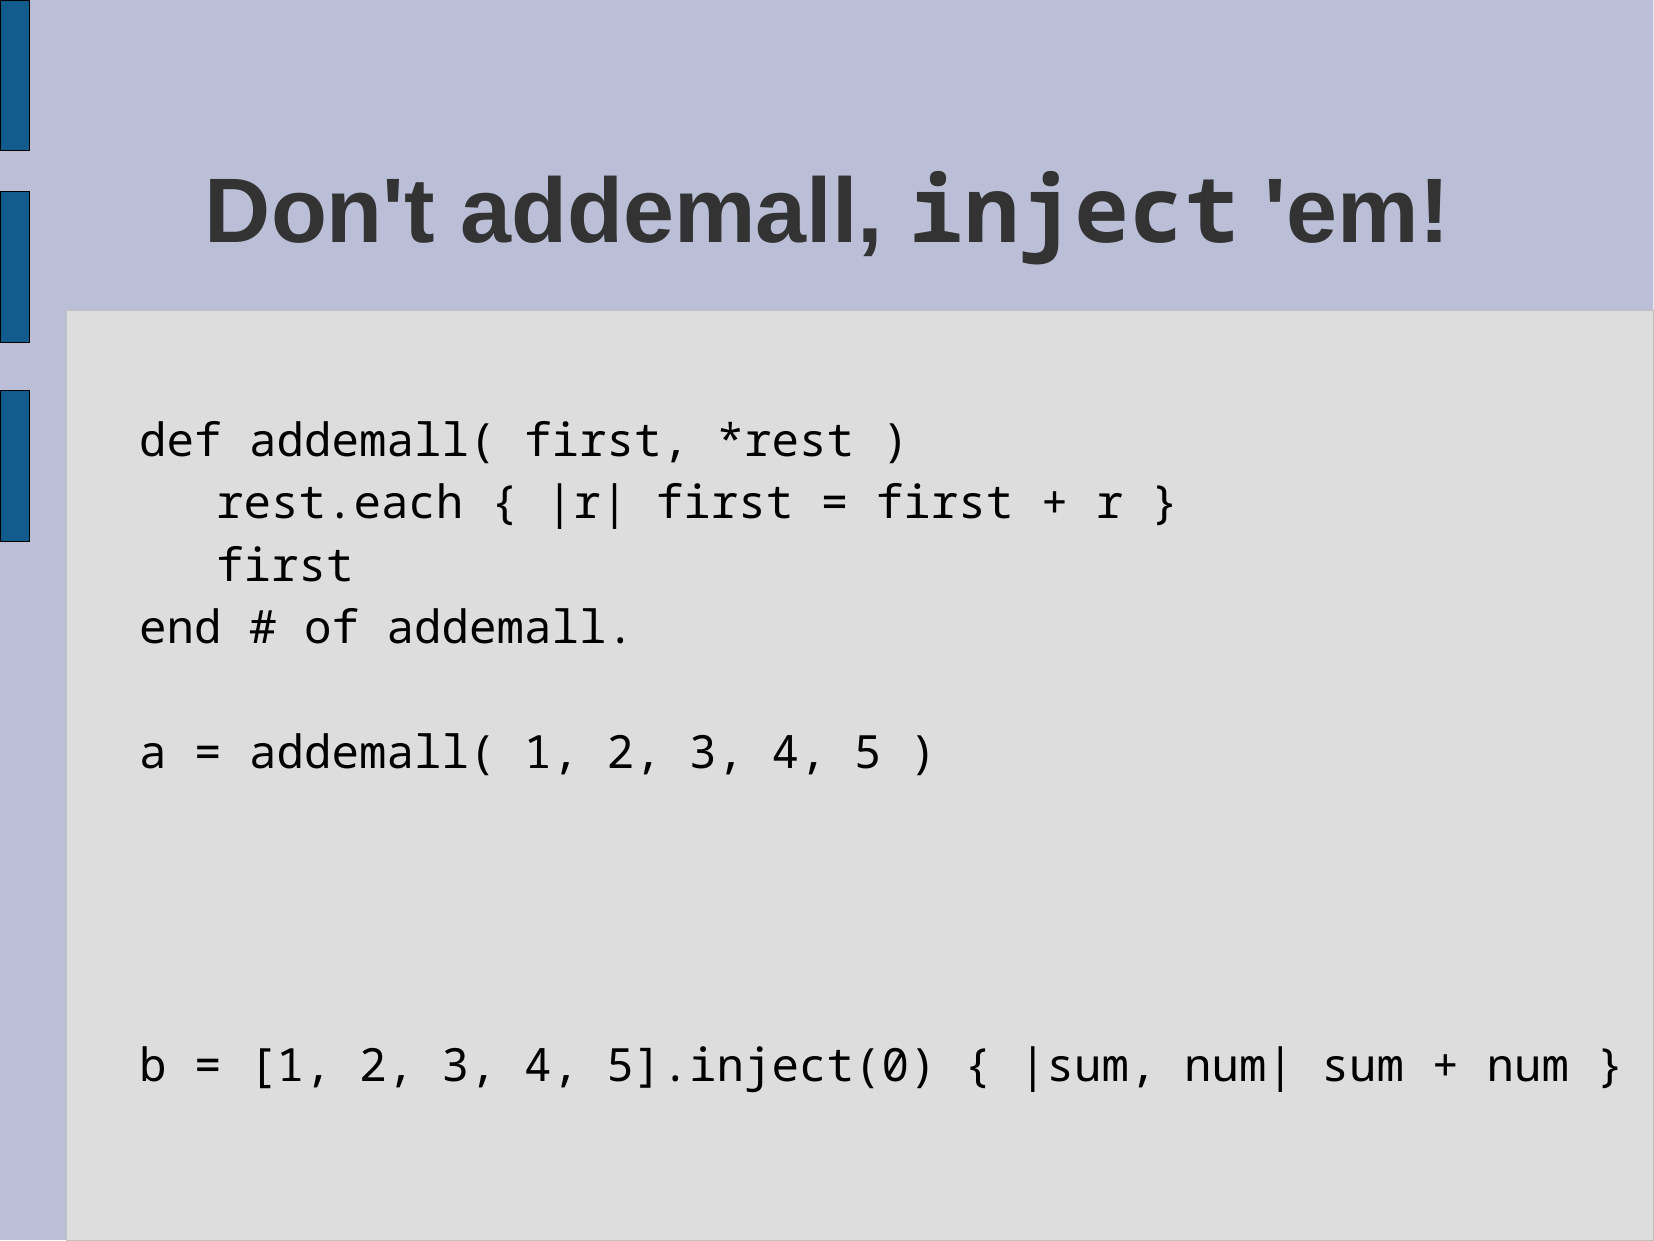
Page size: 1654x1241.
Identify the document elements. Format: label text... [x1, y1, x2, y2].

list def addemall( first, *rest ) rest.each { |r| first = first + r } first end # of addemall. a = addemall( 1, 2, 3, 4, 5 ) b = [1, 2, 3, 4, 5].inject(0) { |sum, num| sum + num } [121, 344, 1640, 1127]
title Don't addemall, inject 'em! [121, 102, 1534, 311]
